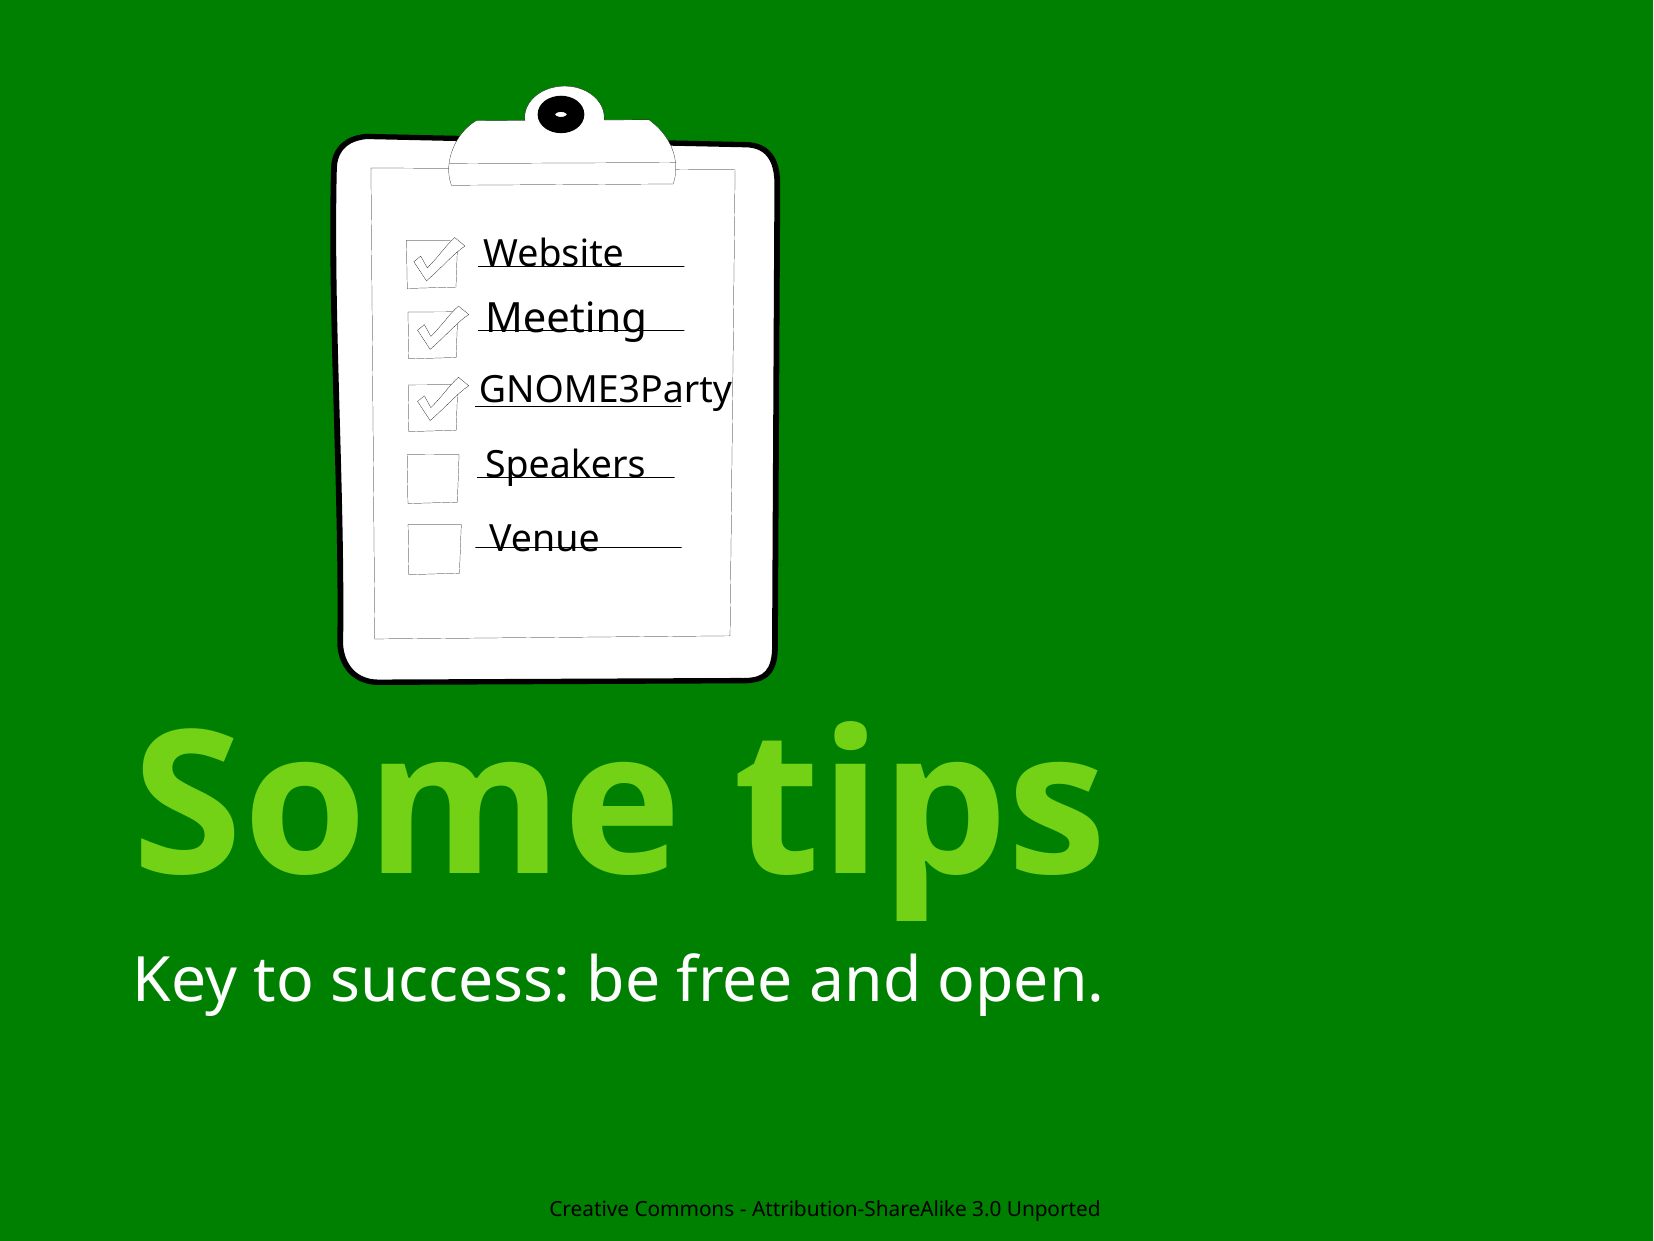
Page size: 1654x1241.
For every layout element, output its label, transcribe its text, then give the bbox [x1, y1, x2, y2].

text_box GNOME3Party [464, 355, 700, 416]
text_box Website [468, 219, 625, 280]
text_box Some tips [118, 100, 1535, 927]
text_box Venue [474, 503, 598, 564]
text_box Meeting [470, 280, 638, 346]
picture [330, 84, 781, 685]
text_box Speakers [470, 430, 640, 491]
text_box Key to success: be free and open. [118, 927, 1535, 1135]
